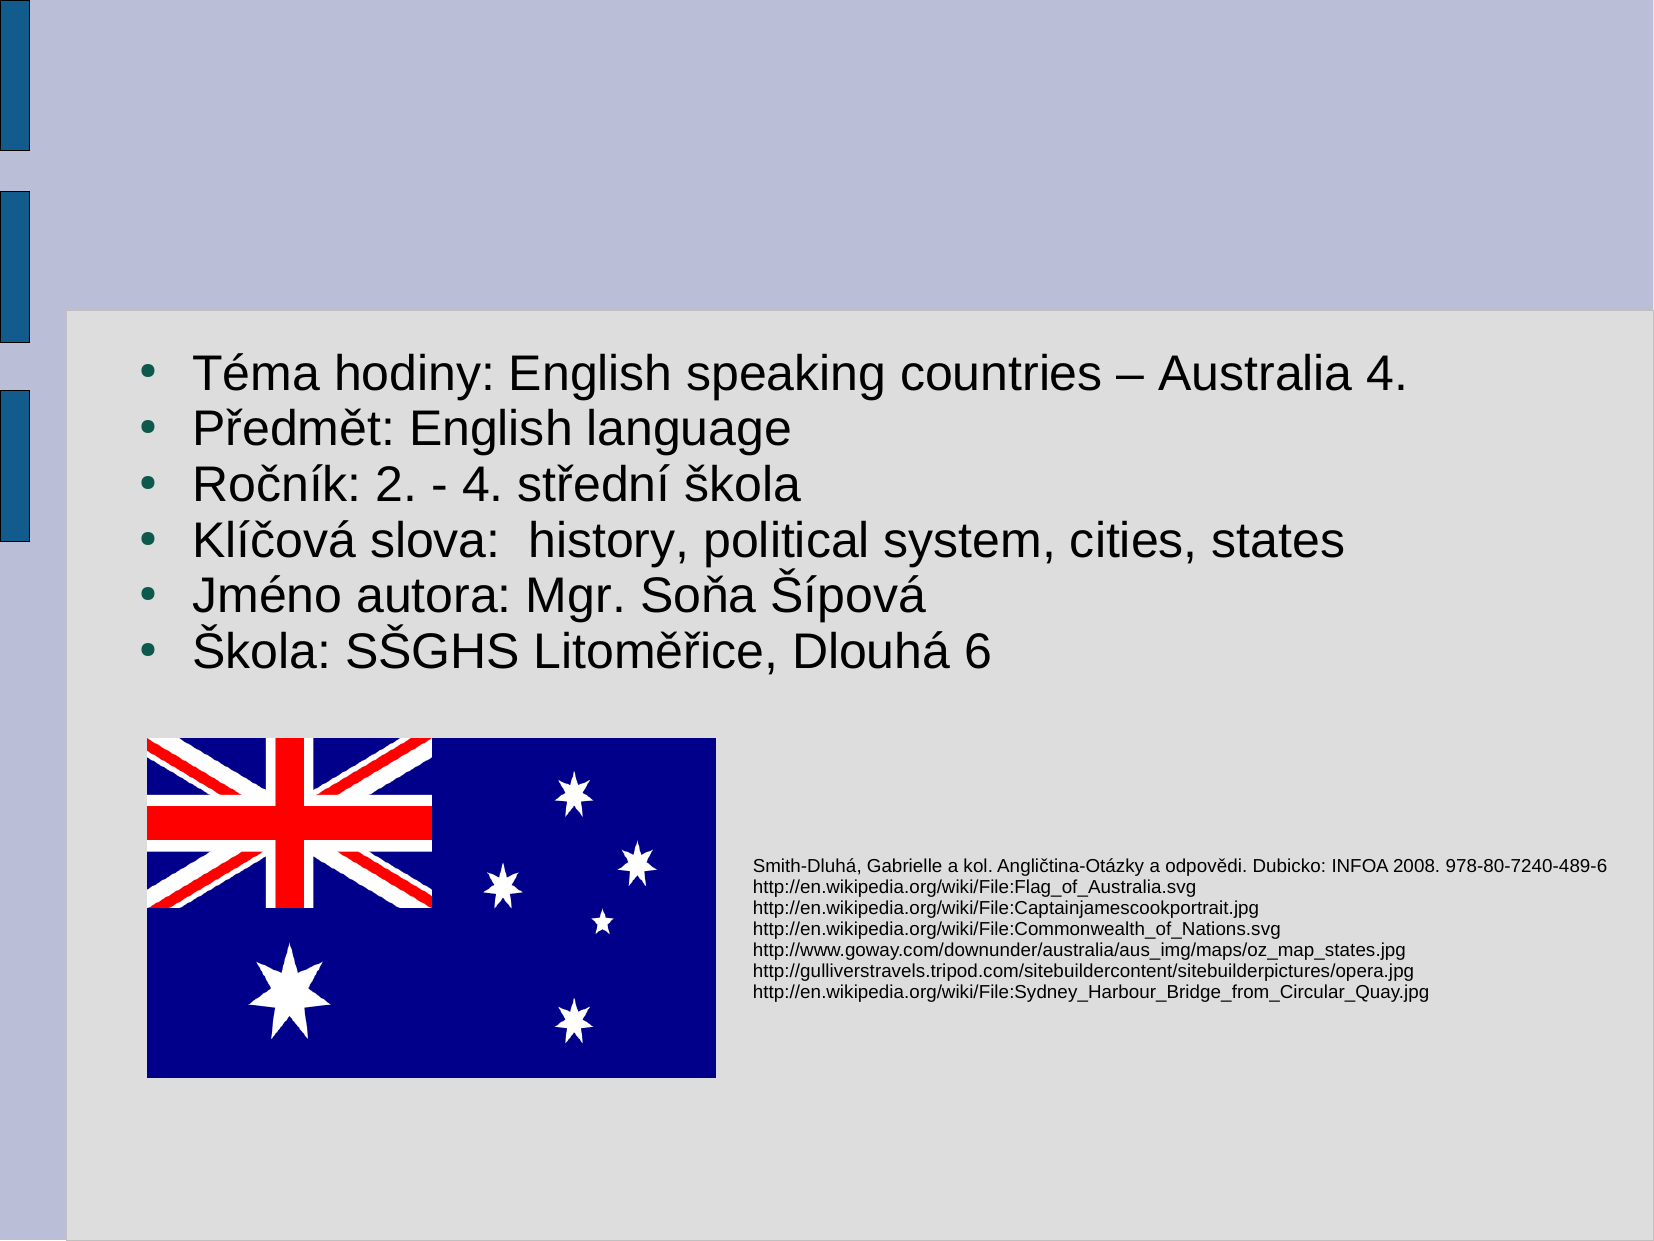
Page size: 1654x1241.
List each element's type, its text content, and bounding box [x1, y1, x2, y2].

text_box Smith-Dluhá, Gabrielle a kol. Angličtina-Otázky a odpovědi. Dubicko: INFOA 2008. 978-80-7240-489-6 http://en.wikipedia.org/wiki/File:Flag_of_Australia.svg http://en.wikipedia.org/wiki/File:Captainjamescookportrait.jpg http://en.wikipedia.org/wiki/File:Commonwealth_of_Nations.svg http://www.goway.com/downunder/australia/aus_img/maps/oz_map_states.jpg http://gulliverstravels.tripod.com/sitebuildercontent/sitebuilderpictures/opera.jpg http://en.wikipedia.org/wiki/File:Sydney_Harbour_Bridge_from_Circular_Quay.jpg [738, 827, 1643, 1113]
list Téma hodiny: English speaking countries – Australia 4. Předmět: English language Ročník: 2. - 4. střední škola Klíčová slova: history, political system, cities, states Jméno autora: Mgr. Soňa Šípová Škola: SŠGHS Litoměřice, Dlouhá 6 [121, 344, 1534, 1127]
picture [147, 738, 716, 1078]
